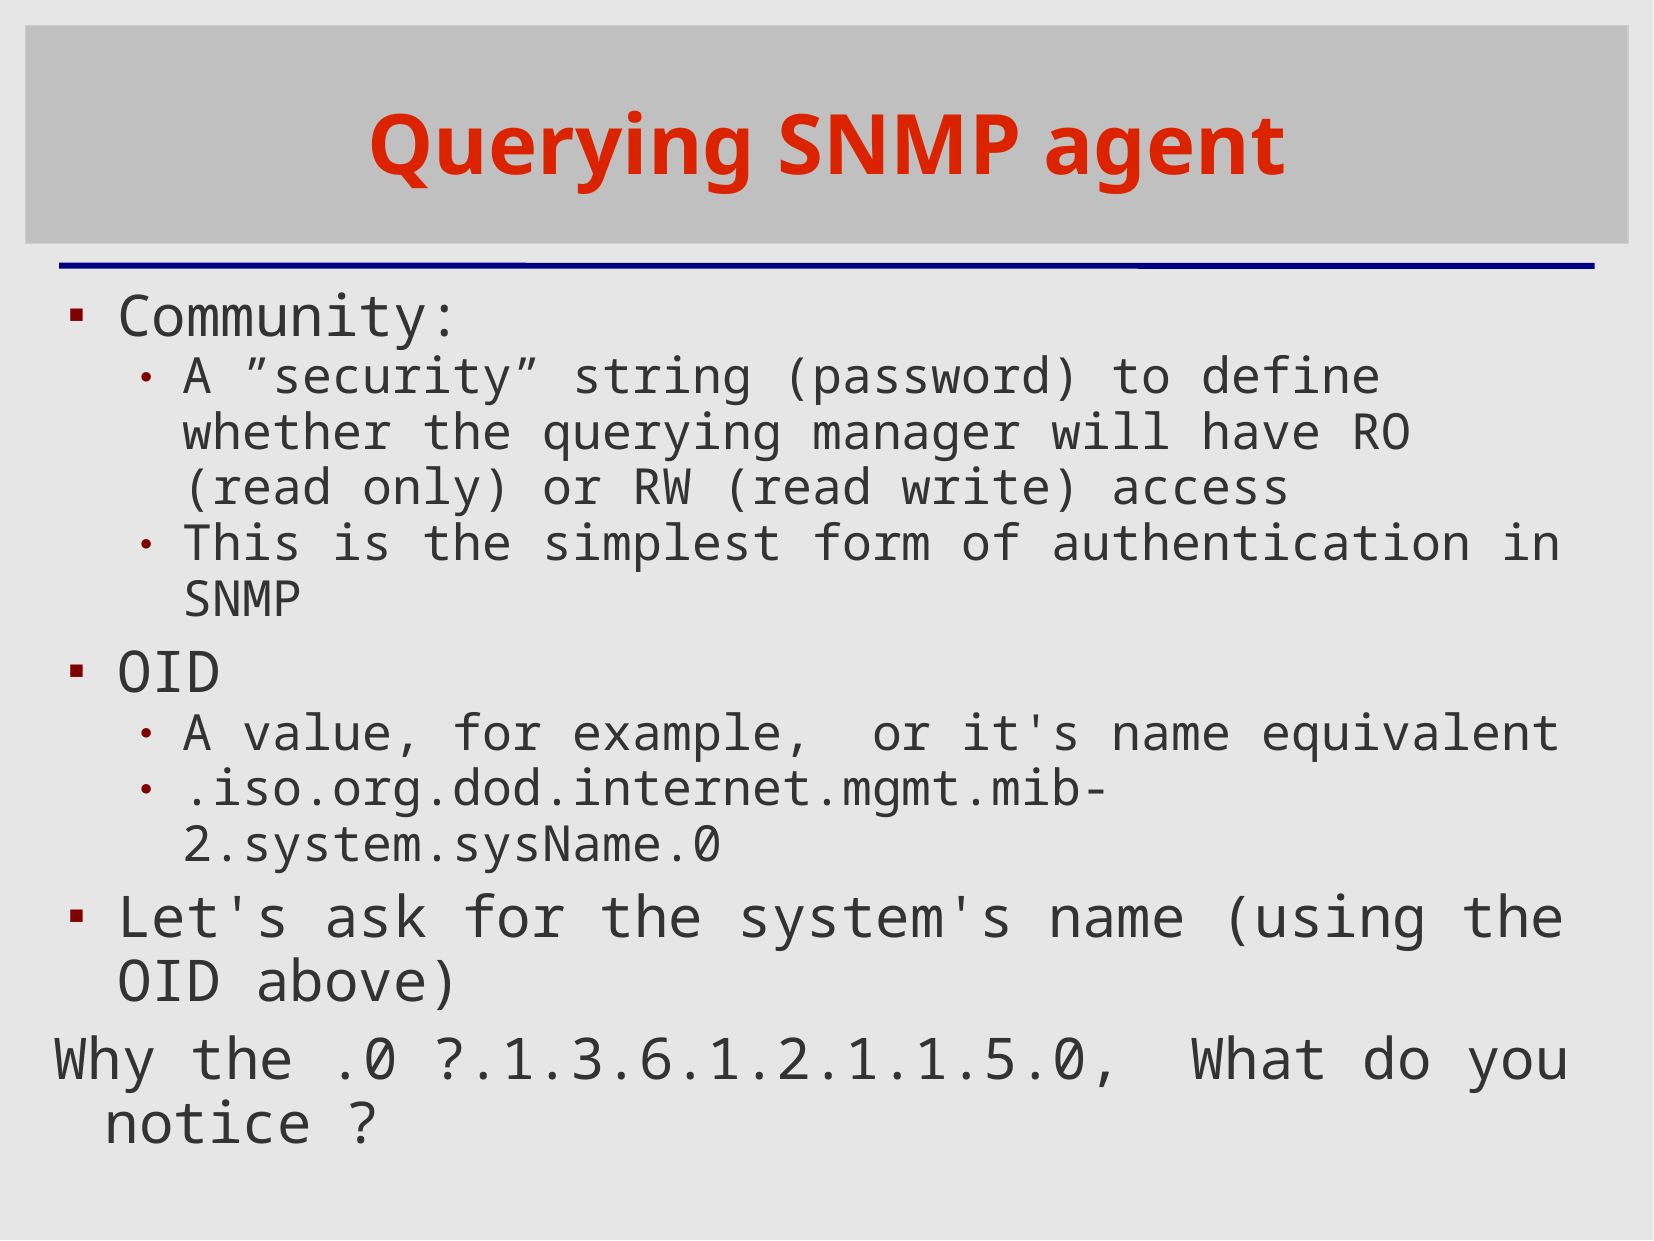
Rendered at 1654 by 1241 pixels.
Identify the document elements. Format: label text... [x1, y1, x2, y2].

title Querying SNMP agent [121, 46, 1534, 253]
list Community: A ”security” string (password) to define whether the querying manager will have RO (read only) or RW (read write) access This is the simplest form of authentication in SNMP OID A value, for example, or it's name equivalent .iso.org.dod.internet.mgmt.mib-2.system.sysName.0 Let's ask for the system's name (using the OID above) Why the .0 ?.1.3.6.1.2.1.1.5.0, What do you notice ? [53, 280, 1588, 1198]
